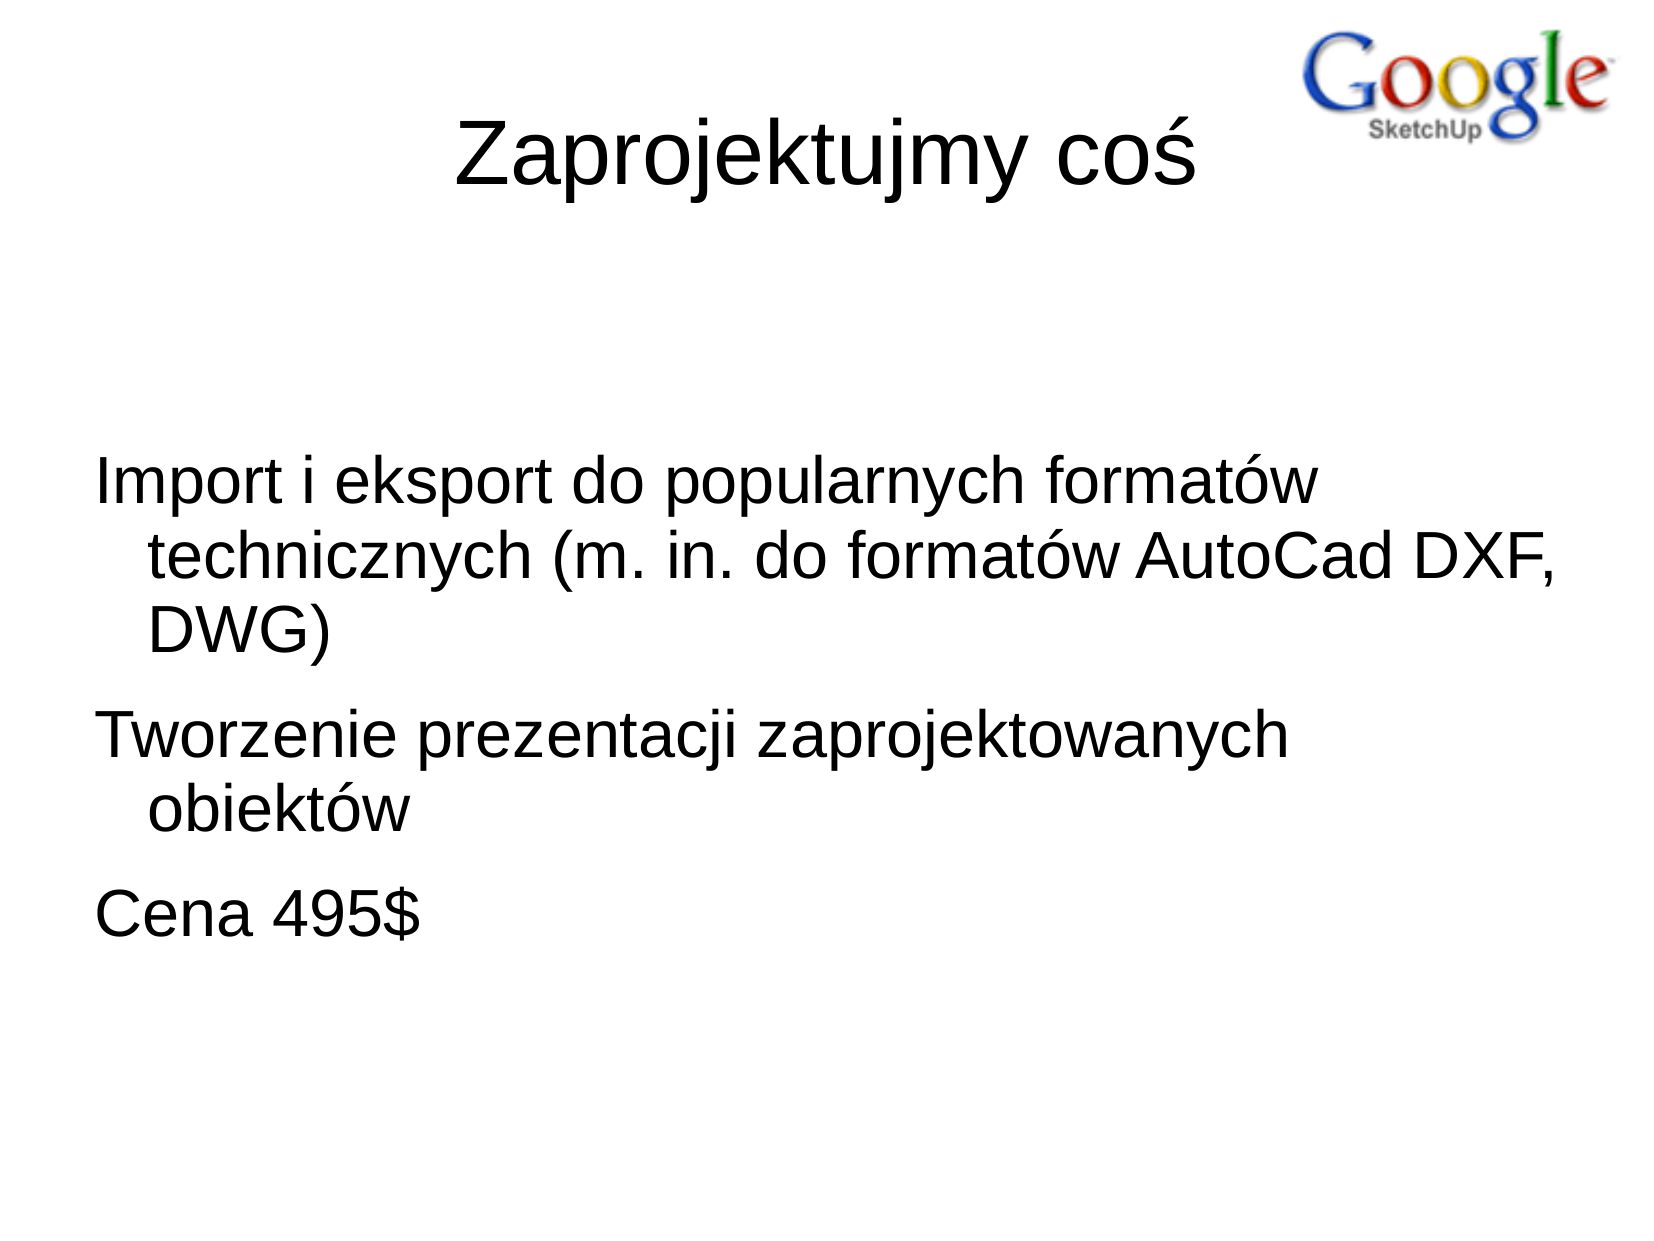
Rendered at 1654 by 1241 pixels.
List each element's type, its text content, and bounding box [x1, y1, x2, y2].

list Import i eksport do popularnych formatów technicznych (m. in. do formatów AutoCad DXF, DWG) Tworzenie prezentacji zaprojektowanych obiektów Cena 495$ [76, 442, 1565, 980]
title Zaprojektujmy coś [82, 56, 1571, 250]
picture [1299, 29, 1625, 148]
